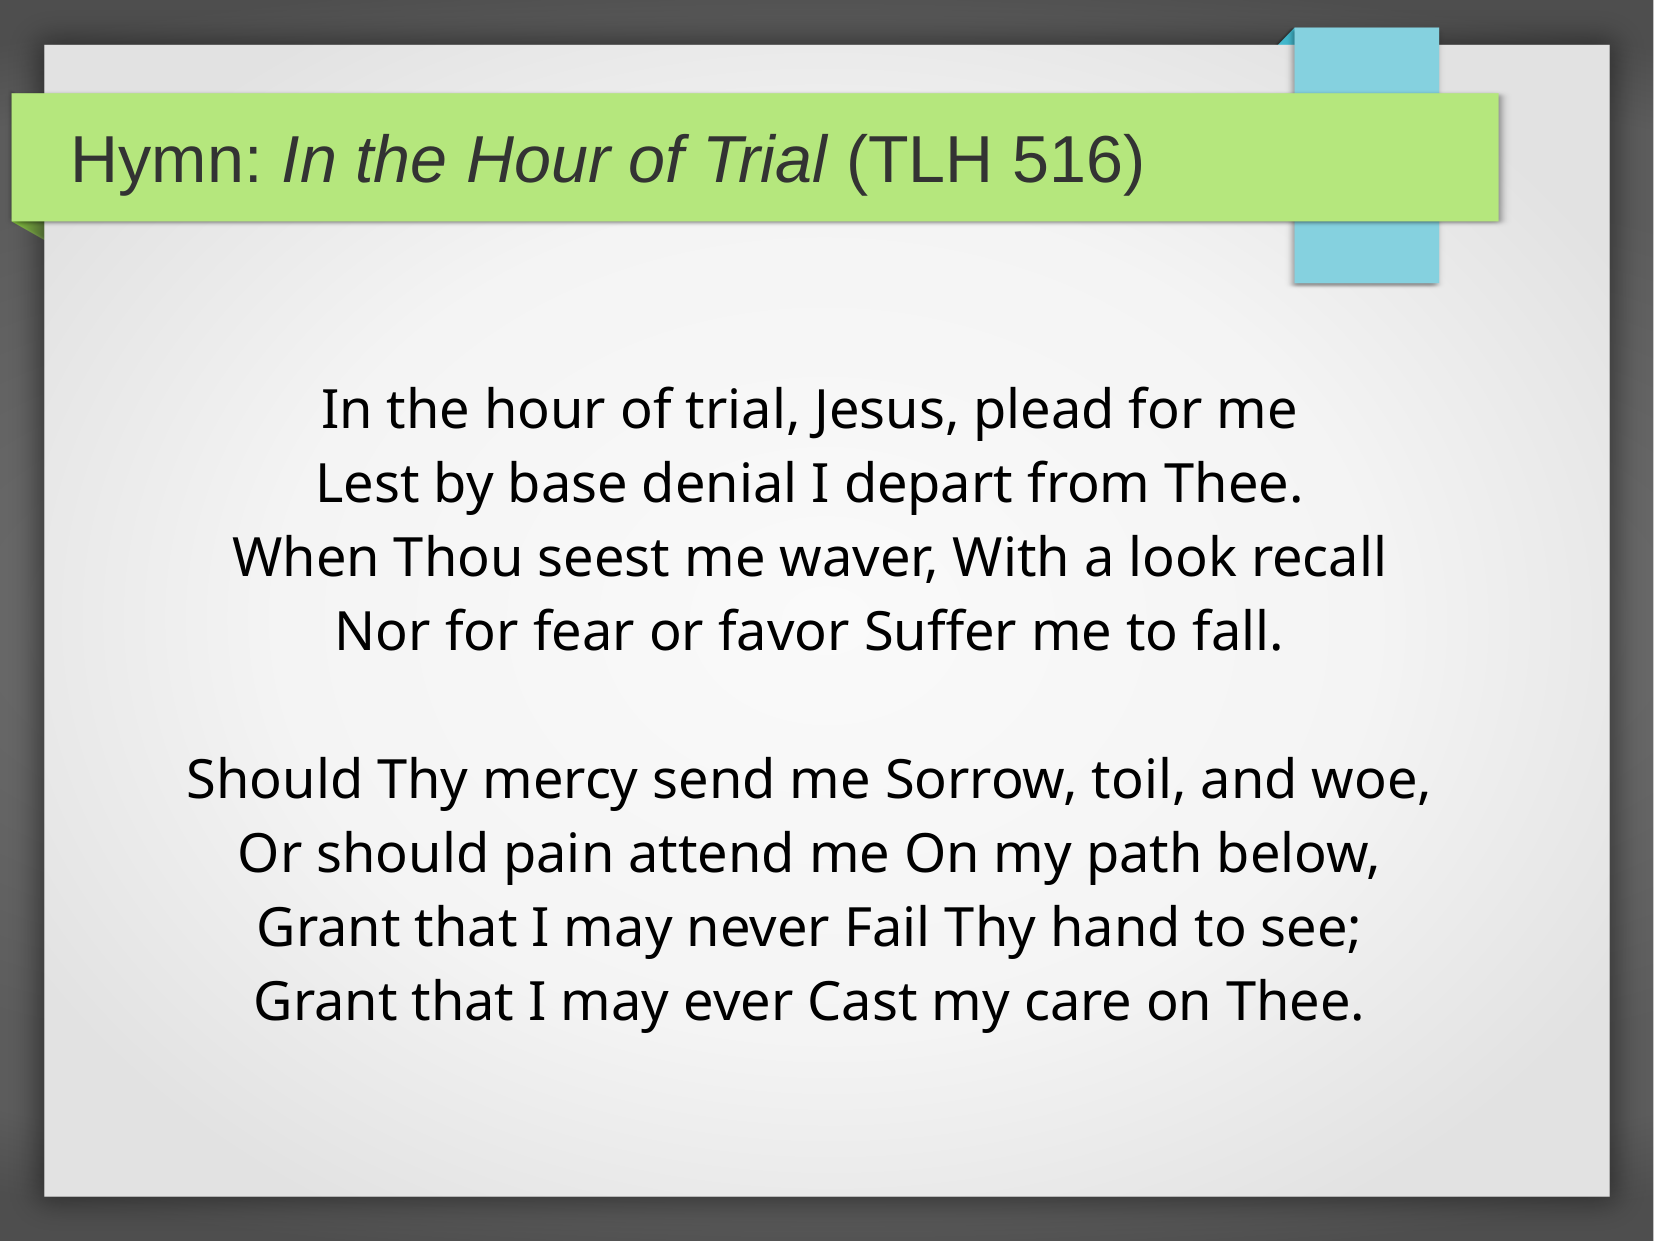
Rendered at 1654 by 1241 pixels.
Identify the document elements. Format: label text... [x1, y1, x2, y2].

picture [0, 0, 1654, 1241]
title Hymn: In the Hour of Trial (TLH 516) [70, 106, 1229, 213]
subtitle In the hour of trial, Jesus, plead for me Lest by base denial I depart from Thee. When Thou seest me waver, With a look recall Nor for fear or favor Suffer me to fall. Should Thy mercy send me Sorrow, toil, and woe, Or should pain attend me On my path below, Grant that I may never Fail Thy hand to see; Grant that I may ever Cast my care on Thee. [82, 343, 1538, 1063]
